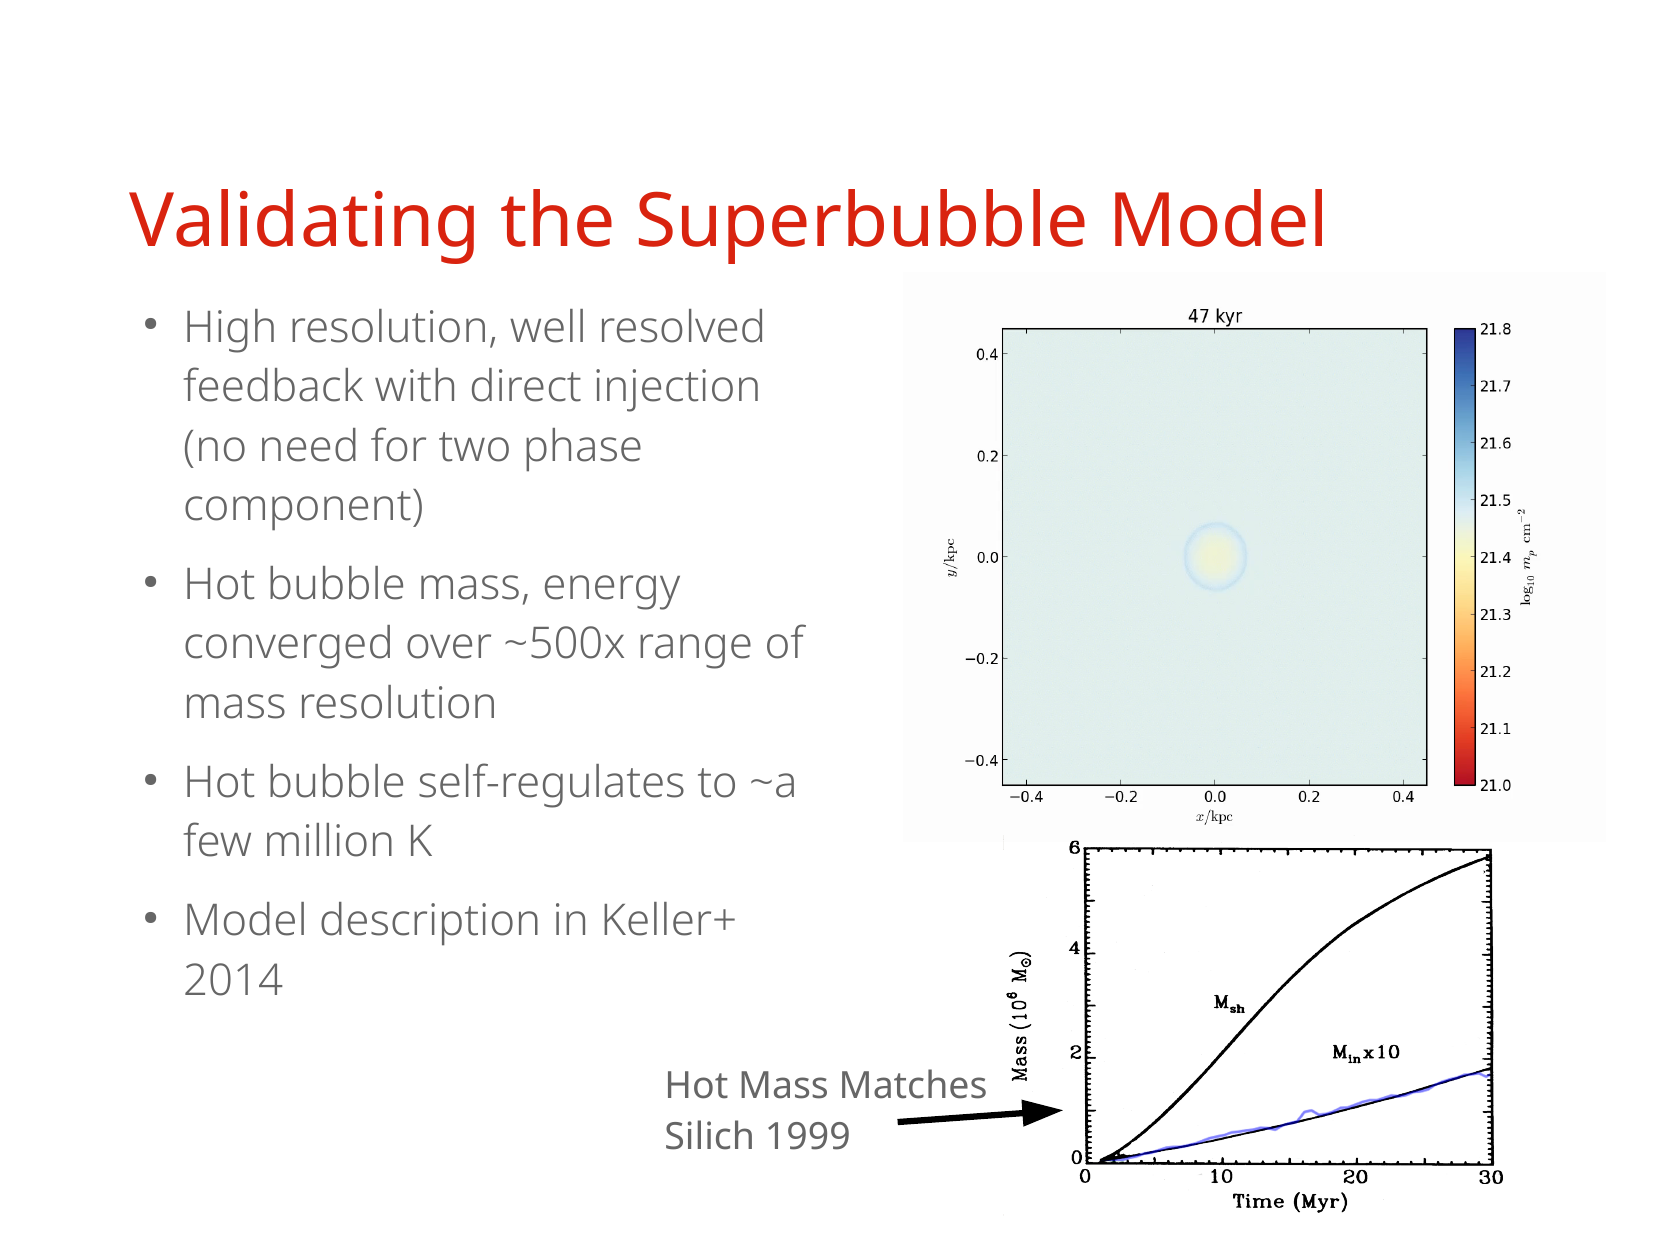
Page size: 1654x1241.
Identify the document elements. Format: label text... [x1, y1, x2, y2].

text_box [903, 271, 1607, 842]
picture [1003, 835, 1519, 1217]
title Validating the Superbubble Model [129, 153, 1518, 281]
text_box Hot Mass Matches Silich 1999 [649, 1051, 999, 1151]
list High resolution, well resolved feedback with direct injection (no need for two phase component) Hot bubble mass, energy converged over ~500x range of mass resolution Hot bubble self-regulates to ~a few million K Model description in Keller+ 2014 [129, 295, 808, 1010]
